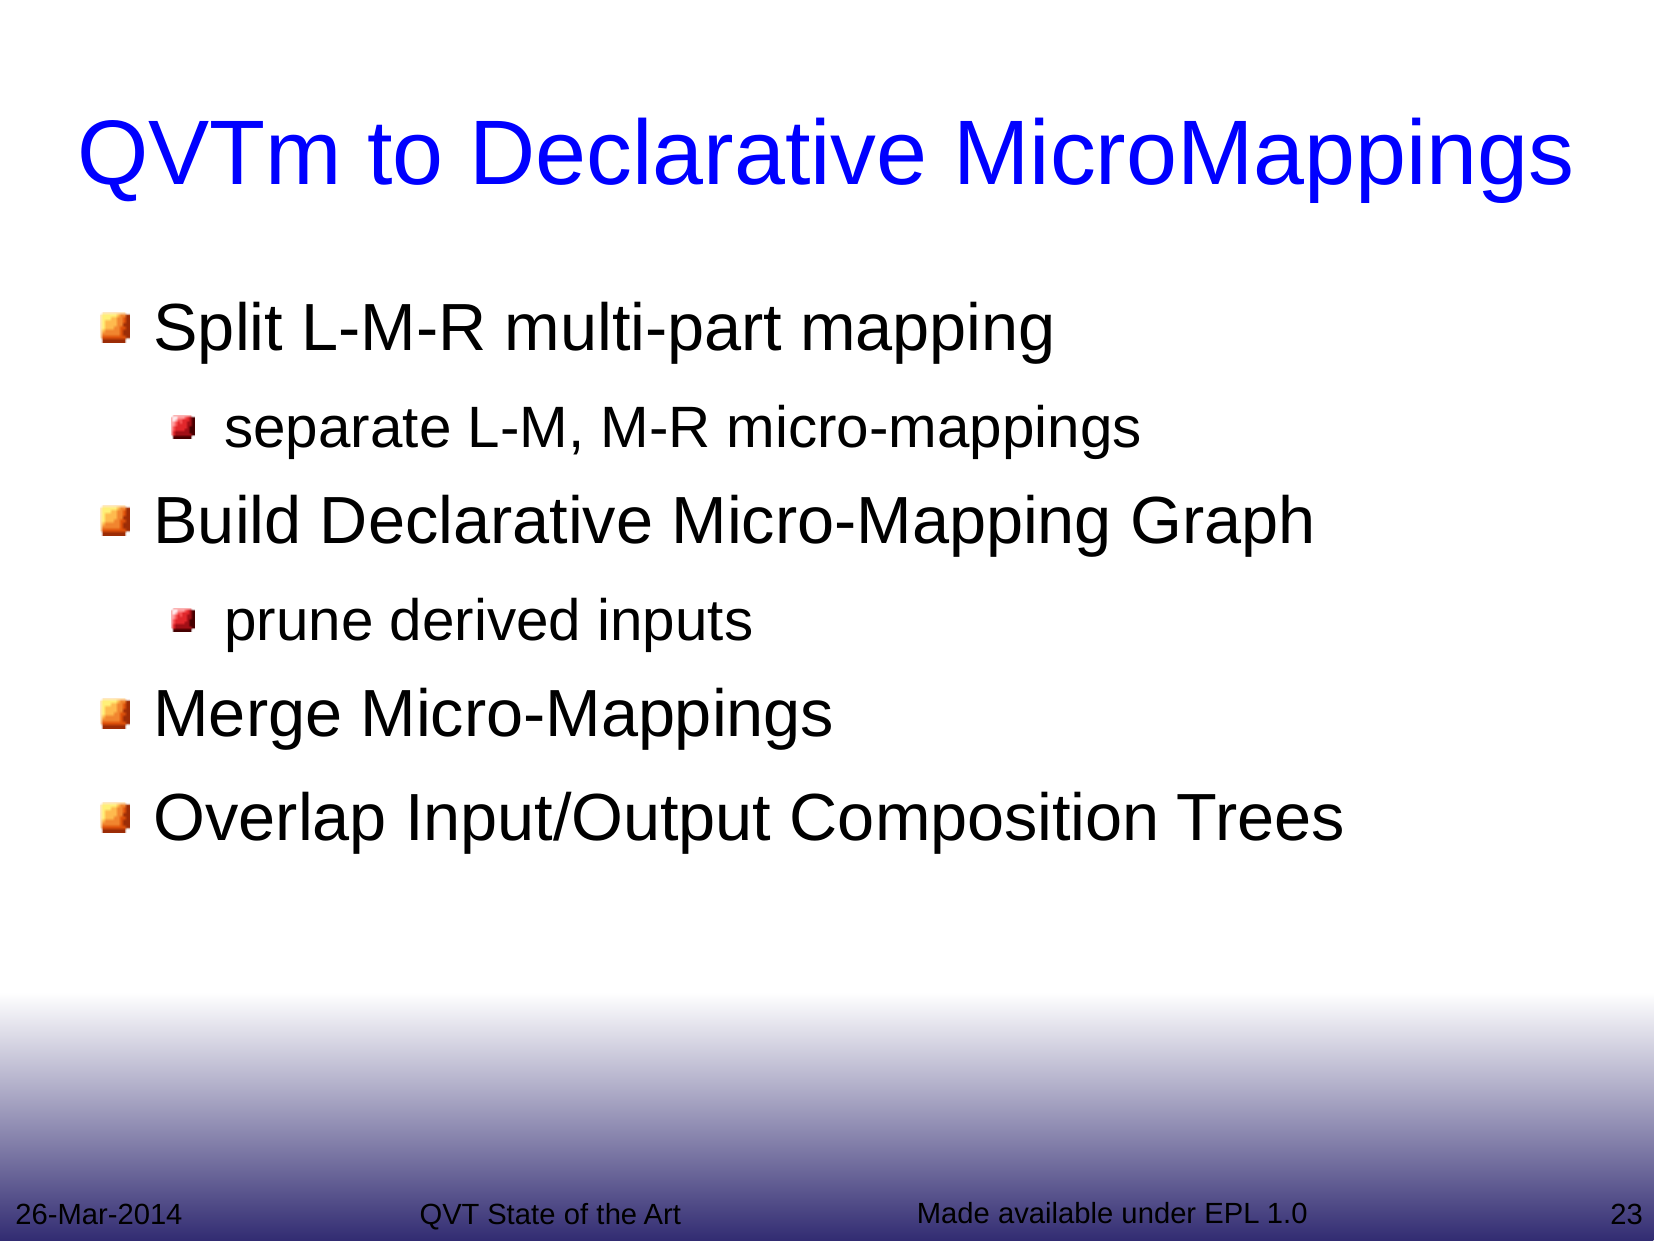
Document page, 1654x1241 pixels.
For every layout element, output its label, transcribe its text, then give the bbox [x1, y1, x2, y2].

list Split L-M-R multi-part mapping separate L-M, M-R micro-mappings Build Declarative Micro-Mapping Graph prune derived inputs Merge Micro-Mappings Overlap Input/Output Composition Trees [82, 290, 1571, 1109]
title QVTm to Declarative MicroMappings [53, 49, 1601, 257]
